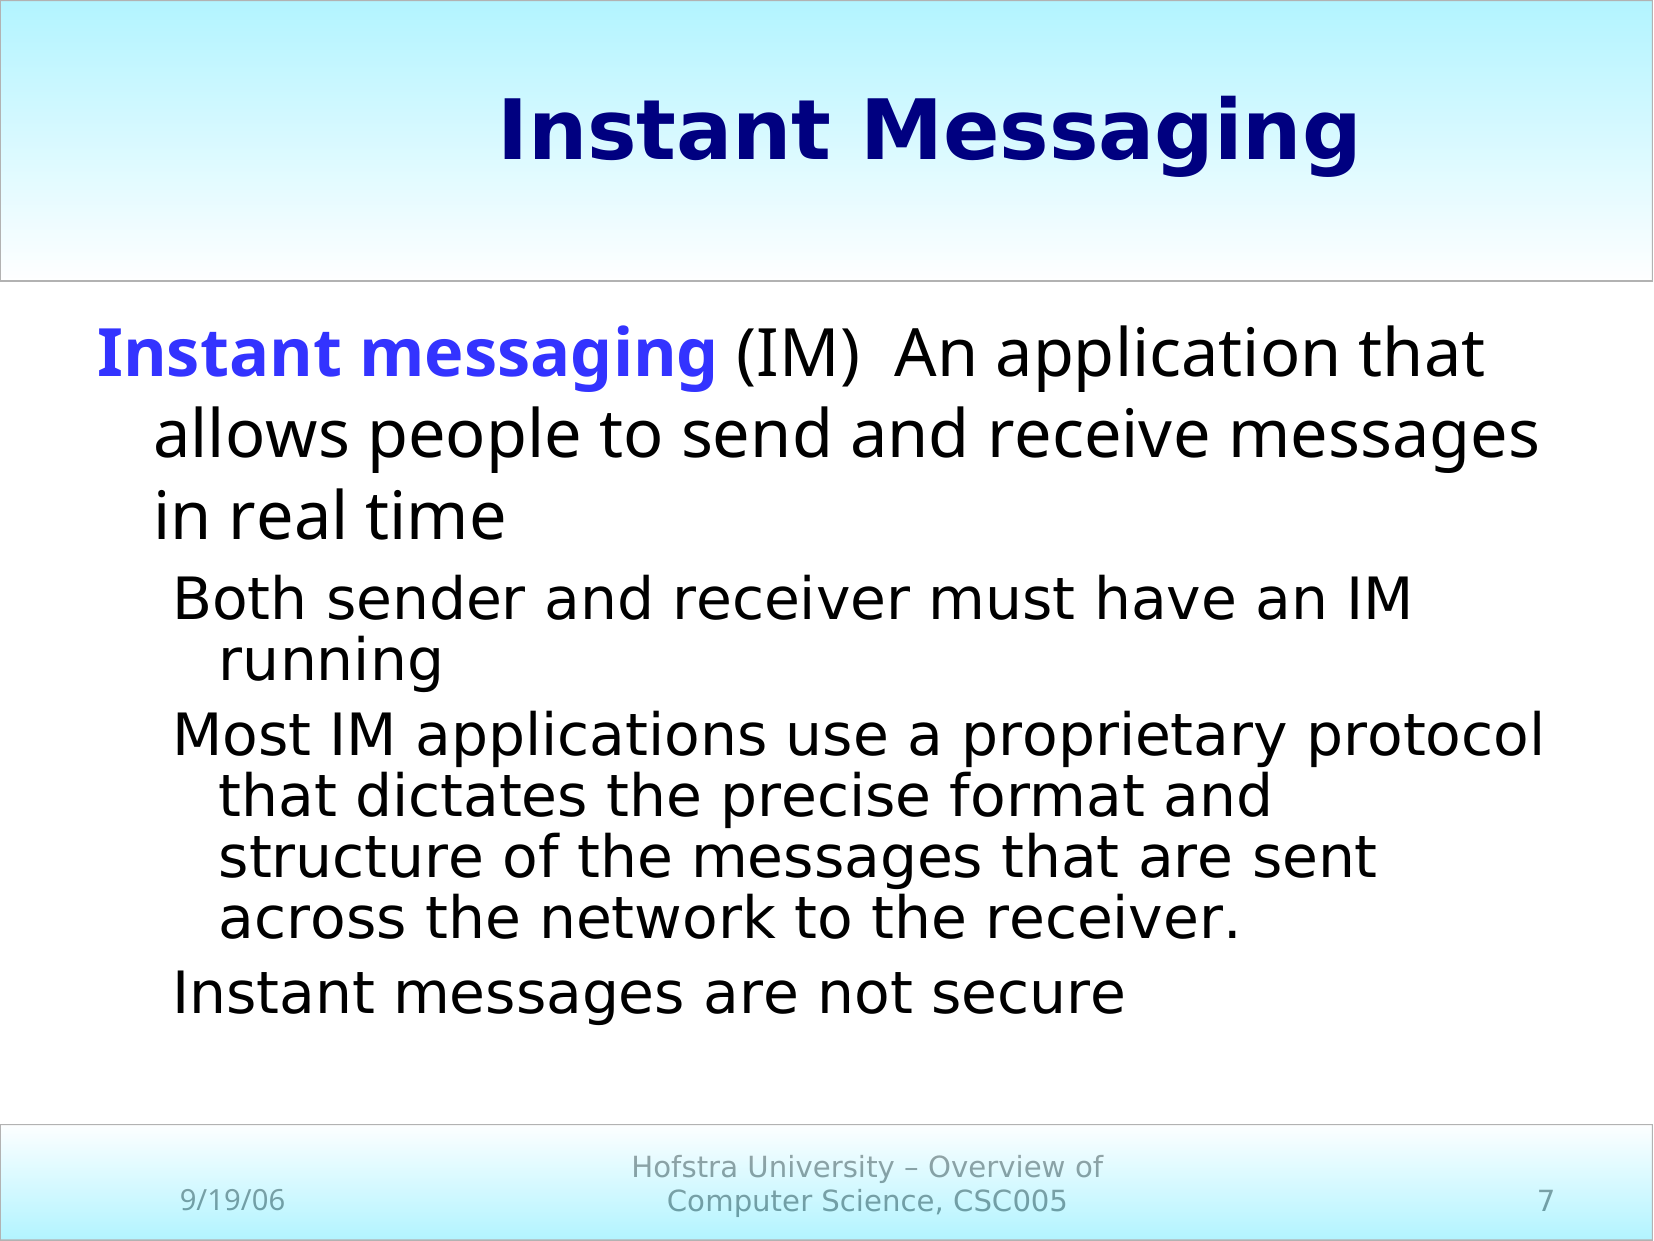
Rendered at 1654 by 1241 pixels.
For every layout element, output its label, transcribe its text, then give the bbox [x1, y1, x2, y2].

title Instant Messaging [247, 27, 1612, 235]
list Instant messaging (IM) An application that allows people to send and receive messages in real time Both sender and receiver must have an IM running Most IM applications use a proprietary protocol that dictates the precise format and structure of the messages that are sent across the network to the receiver. Instant messages are not secure [82, 303, 1571, 1172]
